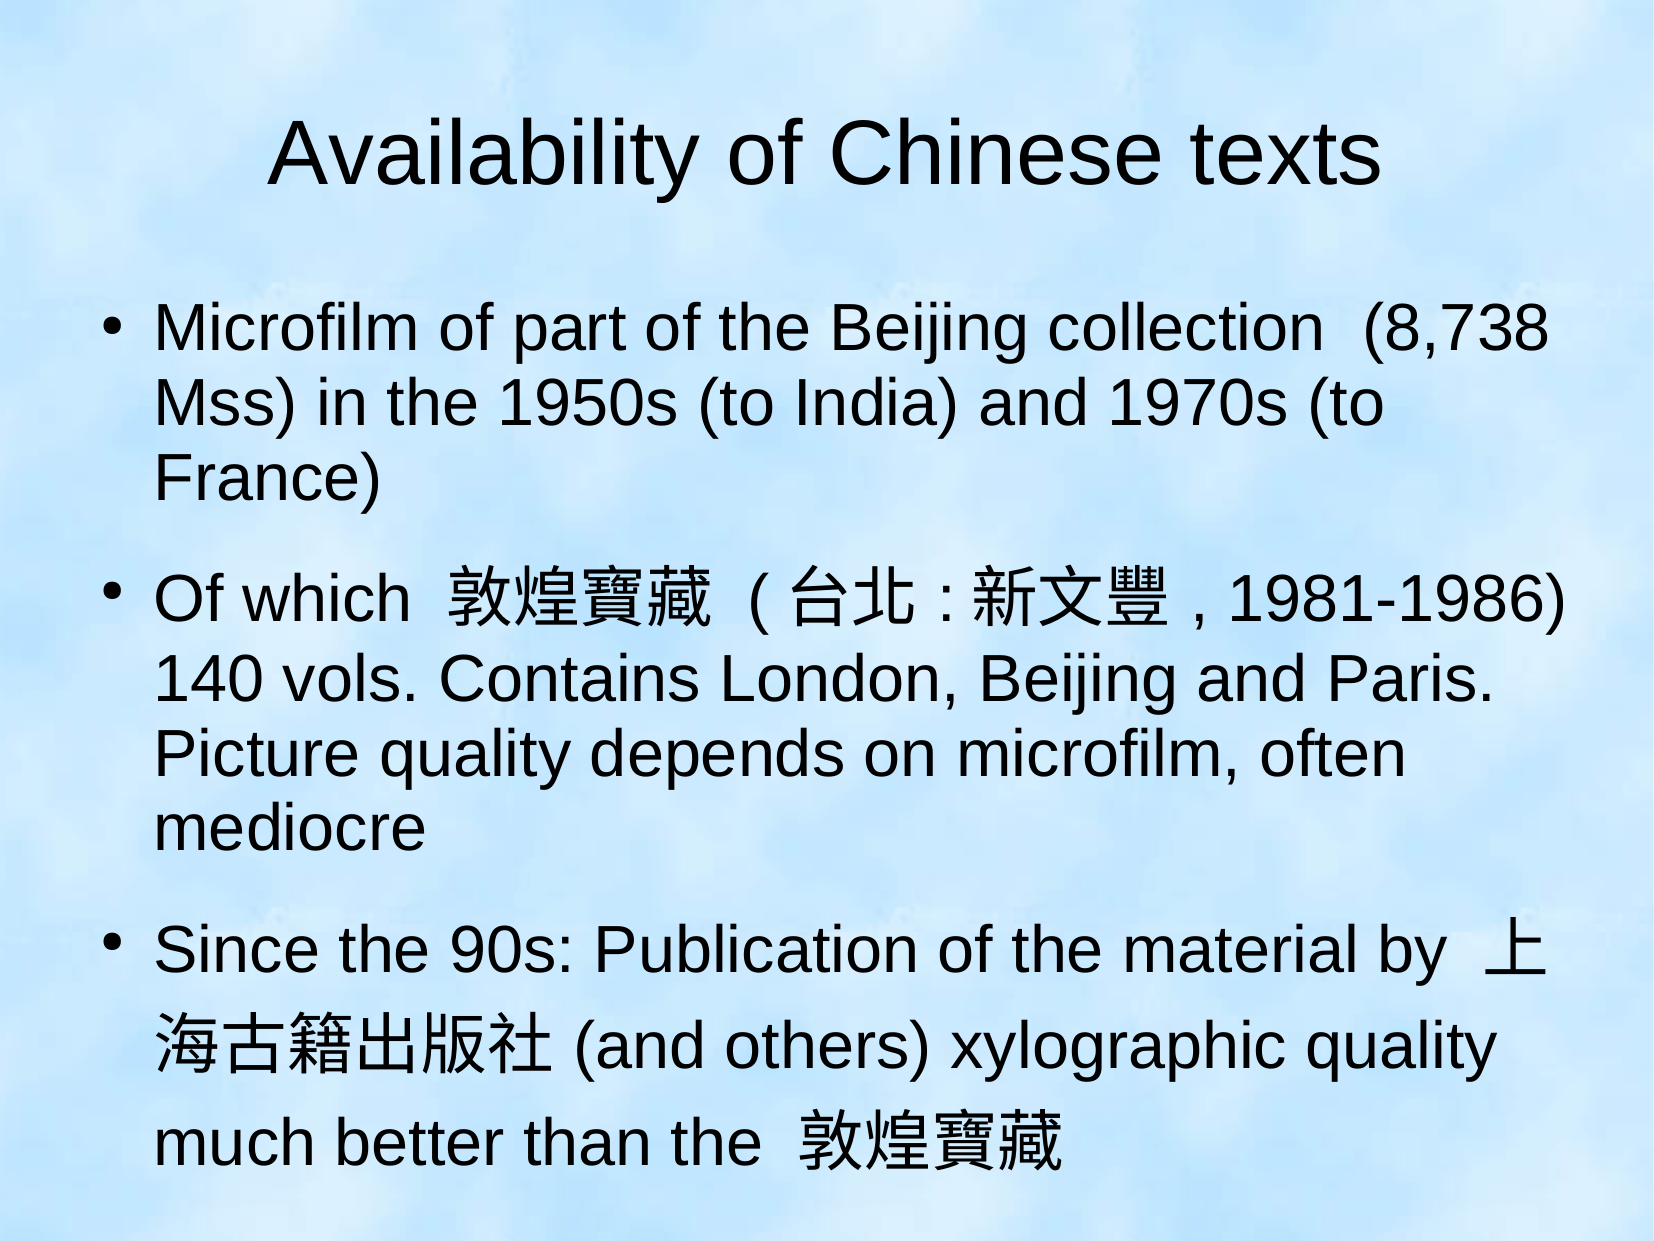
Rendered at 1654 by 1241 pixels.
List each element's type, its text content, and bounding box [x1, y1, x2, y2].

title Availability of Chinese texts [82, 56, 1571, 250]
list Microfilm of part of the Beijing collection (8,738 Mss) in the 1950s (to India) and 1970s (to France) Of which 敦煌寶藏 (台北:新文豐, 1981-1986) 140 vols. Contains London, Beijing and Paris. Picture quality depends on microfilm, often mediocre Since the 90s: Publication of the material by 上海古籍出版社(and others) xylographic quality much better than the 敦煌寶藏 [82, 290, 1571, 1120]
picture [0, 0, 1654, 1241]
